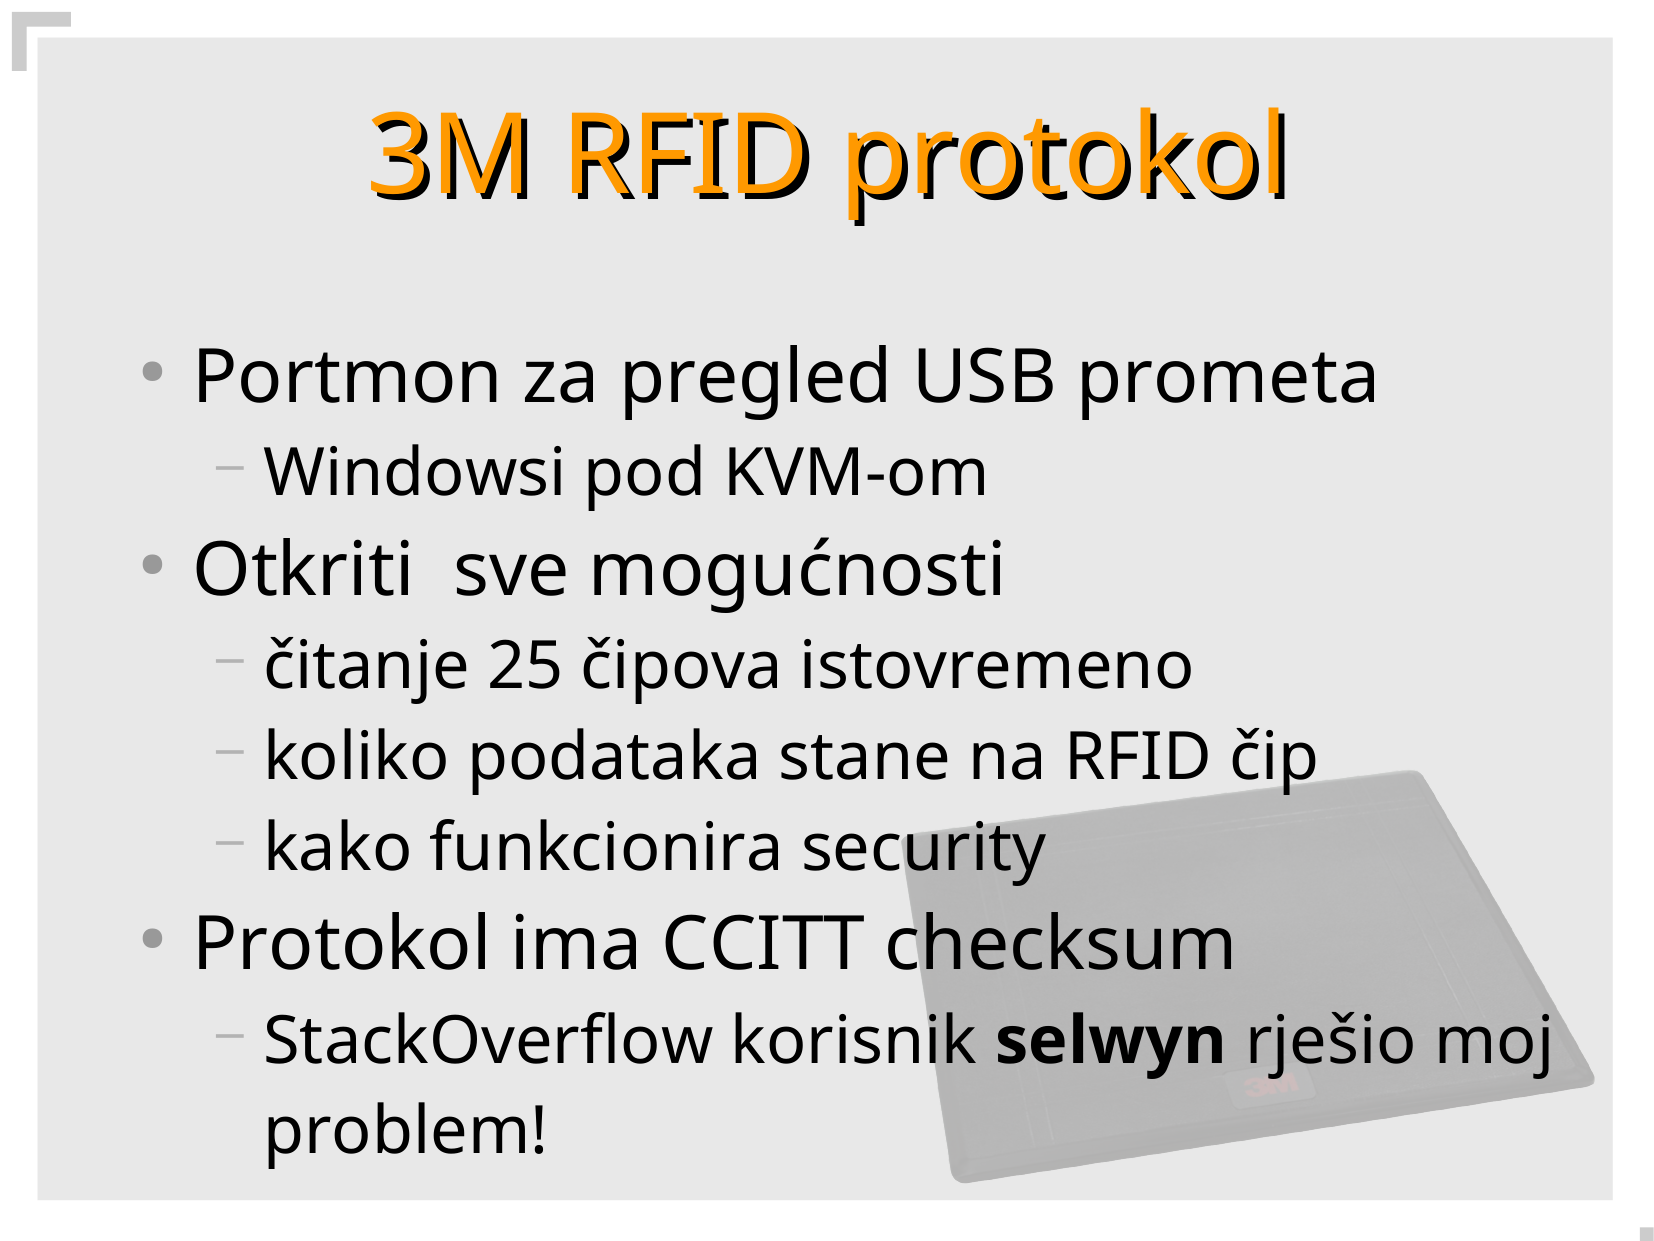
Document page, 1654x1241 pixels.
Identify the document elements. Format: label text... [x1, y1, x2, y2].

title 3M RFID protokol [121, 46, 1534, 254]
text_box [37, 37, 1613, 1201]
list Portmon za pregled USB prometa Windowsi pod KVM-om Otkriti sve mogućnosti čitanje 25 čipova istovremeno koliko podataka stane na RFID čip kako funkcionira security Protokol ima CCITT checksum StackOverflow korisnik selwyn rješio moj problem! [121, 322, 1561, 1132]
